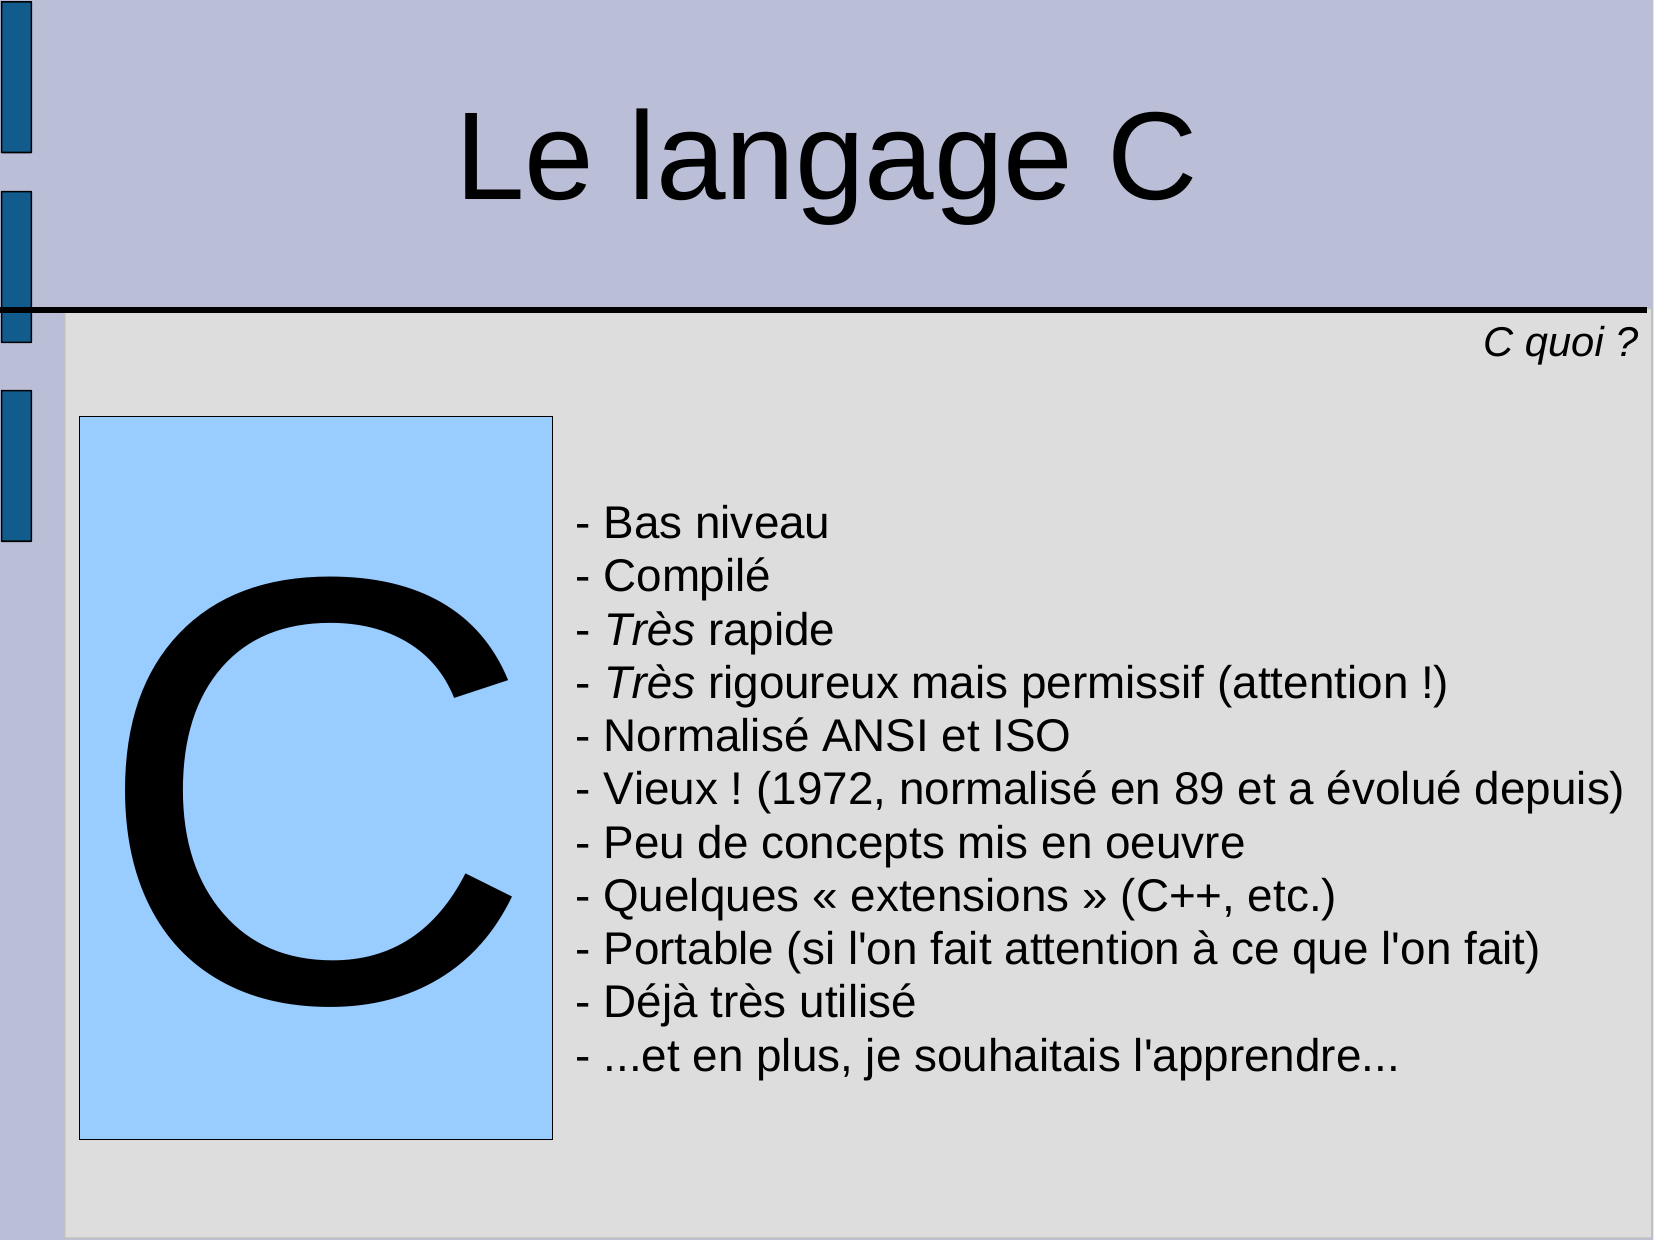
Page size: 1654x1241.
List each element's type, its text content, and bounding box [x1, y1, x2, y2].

text_box C [79, 416, 553, 1140]
text_box C quoi ? [61, 309, 1654, 373]
text_box - Bas niveau - Compilé - Très rapide - Très rigoureux mais permissif (attention !) - Normalisé ANSI et ISO - Vieux ! (1972, normalisé en 89 et a évolué depuis) - Peu de concepts mis en oeuvre - Quelques « extensions » (C++, etc.) - Portable (si l'on fait attention à ce que l'on fait) - Déjà très utilisé - ...et en plus, je souhaitais l'apprendre... [560, 487, 1654, 1089]
text_box Le langage C [0, 73, 1654, 234]
